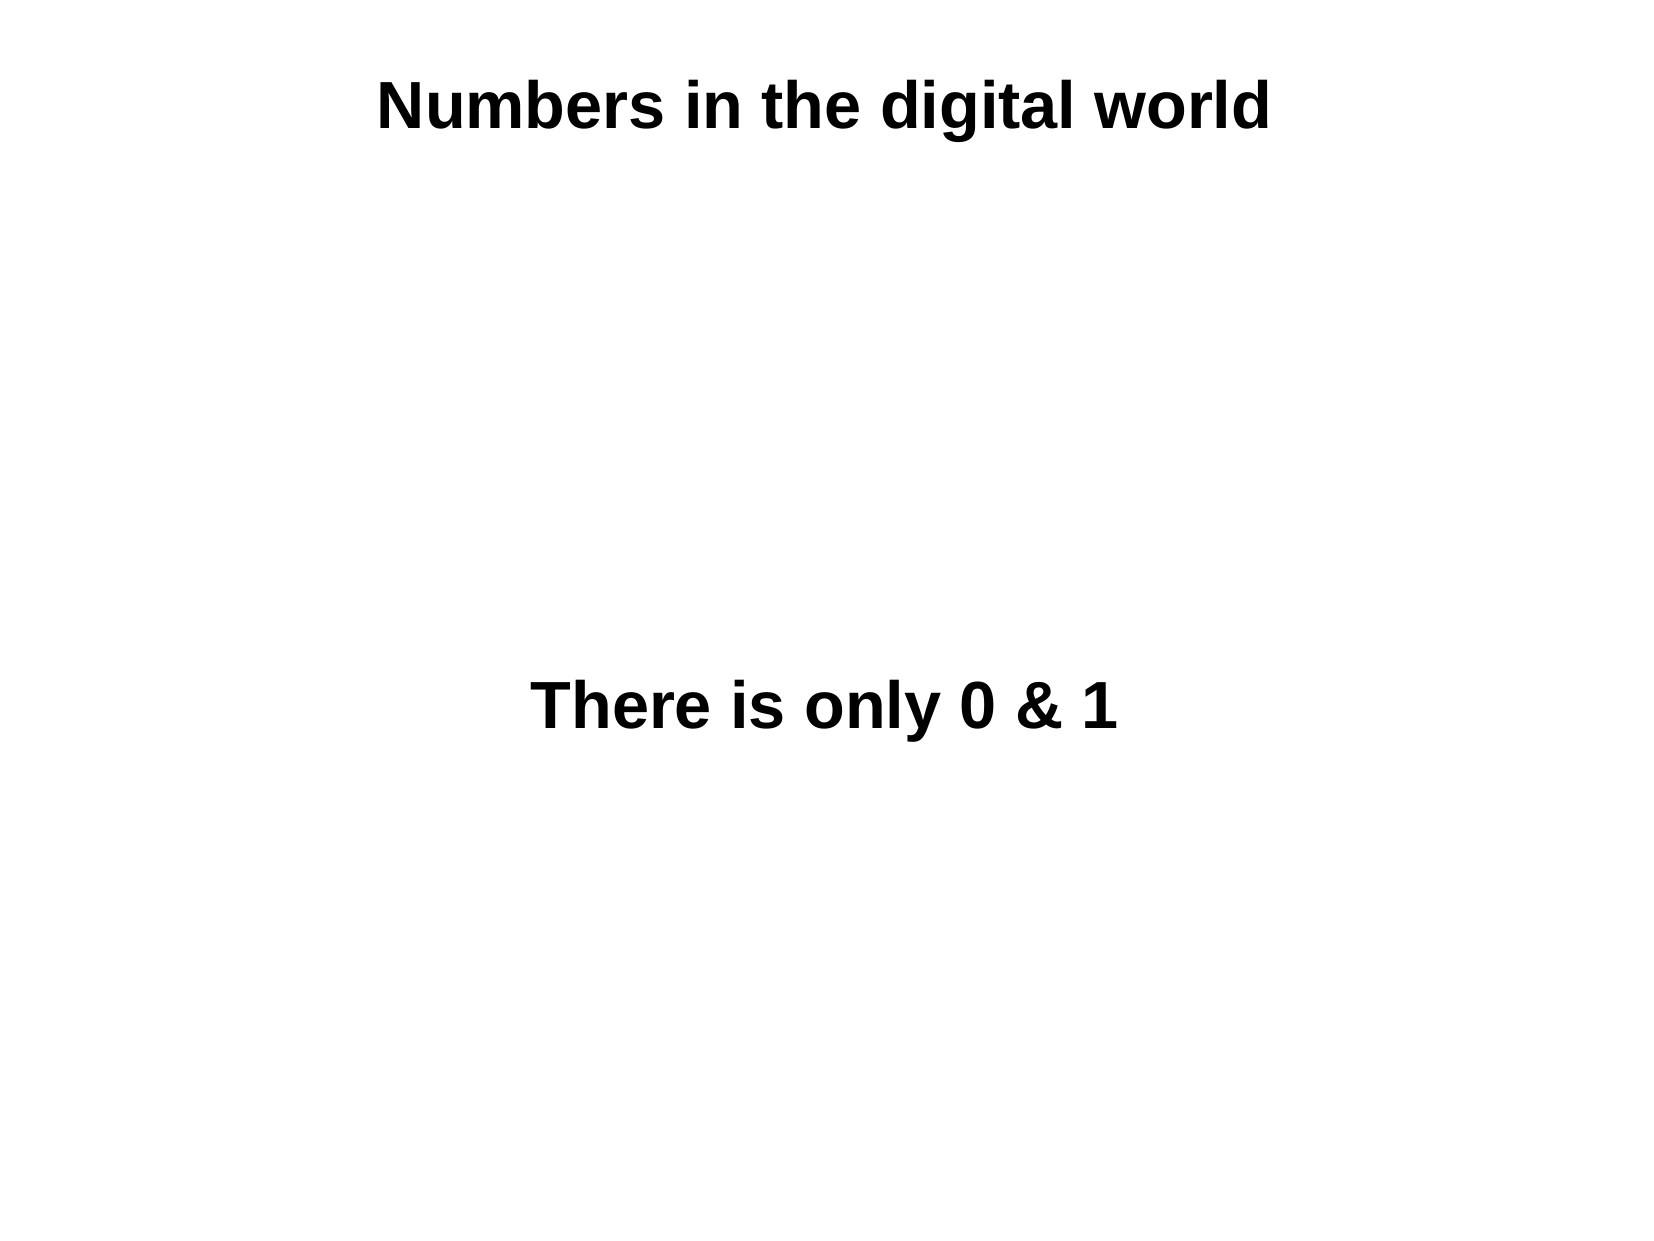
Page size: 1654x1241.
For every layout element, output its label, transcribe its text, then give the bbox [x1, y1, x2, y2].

title Numbers in the digital world [30, 30, 1621, 181]
subtitle There is only 0 & 1 [30, 195, 1621, 1216]
